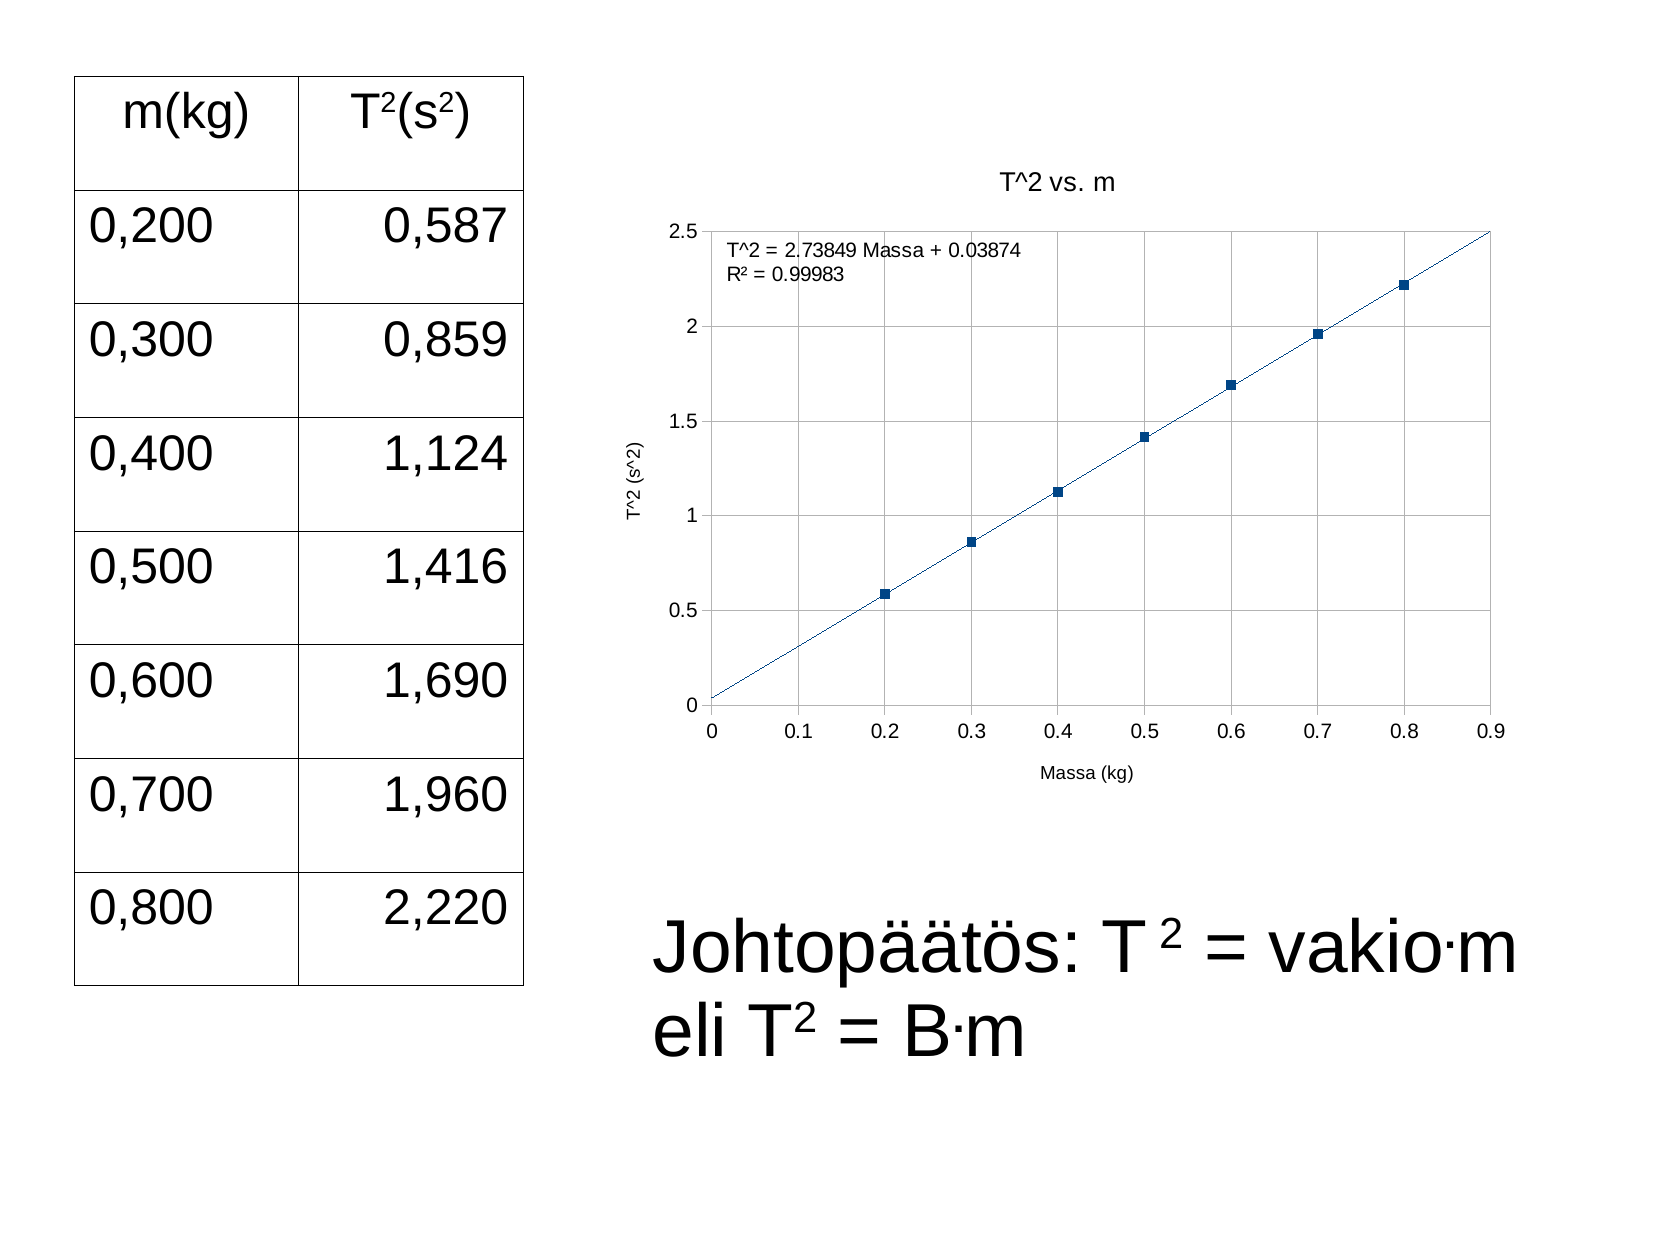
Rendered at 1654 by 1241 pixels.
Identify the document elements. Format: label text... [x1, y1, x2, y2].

table_cell 1,416 [299, 532, 523, 644]
table_cell 1,690 [299, 645, 523, 758]
table_cell 0,700 [75, 759, 298, 872]
table_cell 1,960 [299, 759, 523, 872]
table_cell 0,400 [75, 418, 298, 531]
chart [590, 138, 1524, 815]
table_cell 0,800 [75, 873, 298, 985]
table_cell 0,859 [299, 304, 523, 417]
text_box Johtopäätös: T 2 = vakio.m eli T2 = B.m [637, 897, 1551, 1081]
table_cell 0,600 [75, 645, 298, 758]
table_cell 0,300 [75, 304, 298, 417]
table_cell 0,587 [299, 191, 523, 303]
table_header T2(s2) [299, 77, 523, 190]
table_cell 2,220 [299, 873, 523, 985]
table_cell 0,200 [75, 191, 298, 303]
table_header m(kg) [75, 77, 298, 190]
table_cell 1,124 [299, 418, 523, 531]
table_cell 0,500 [75, 532, 298, 644]
